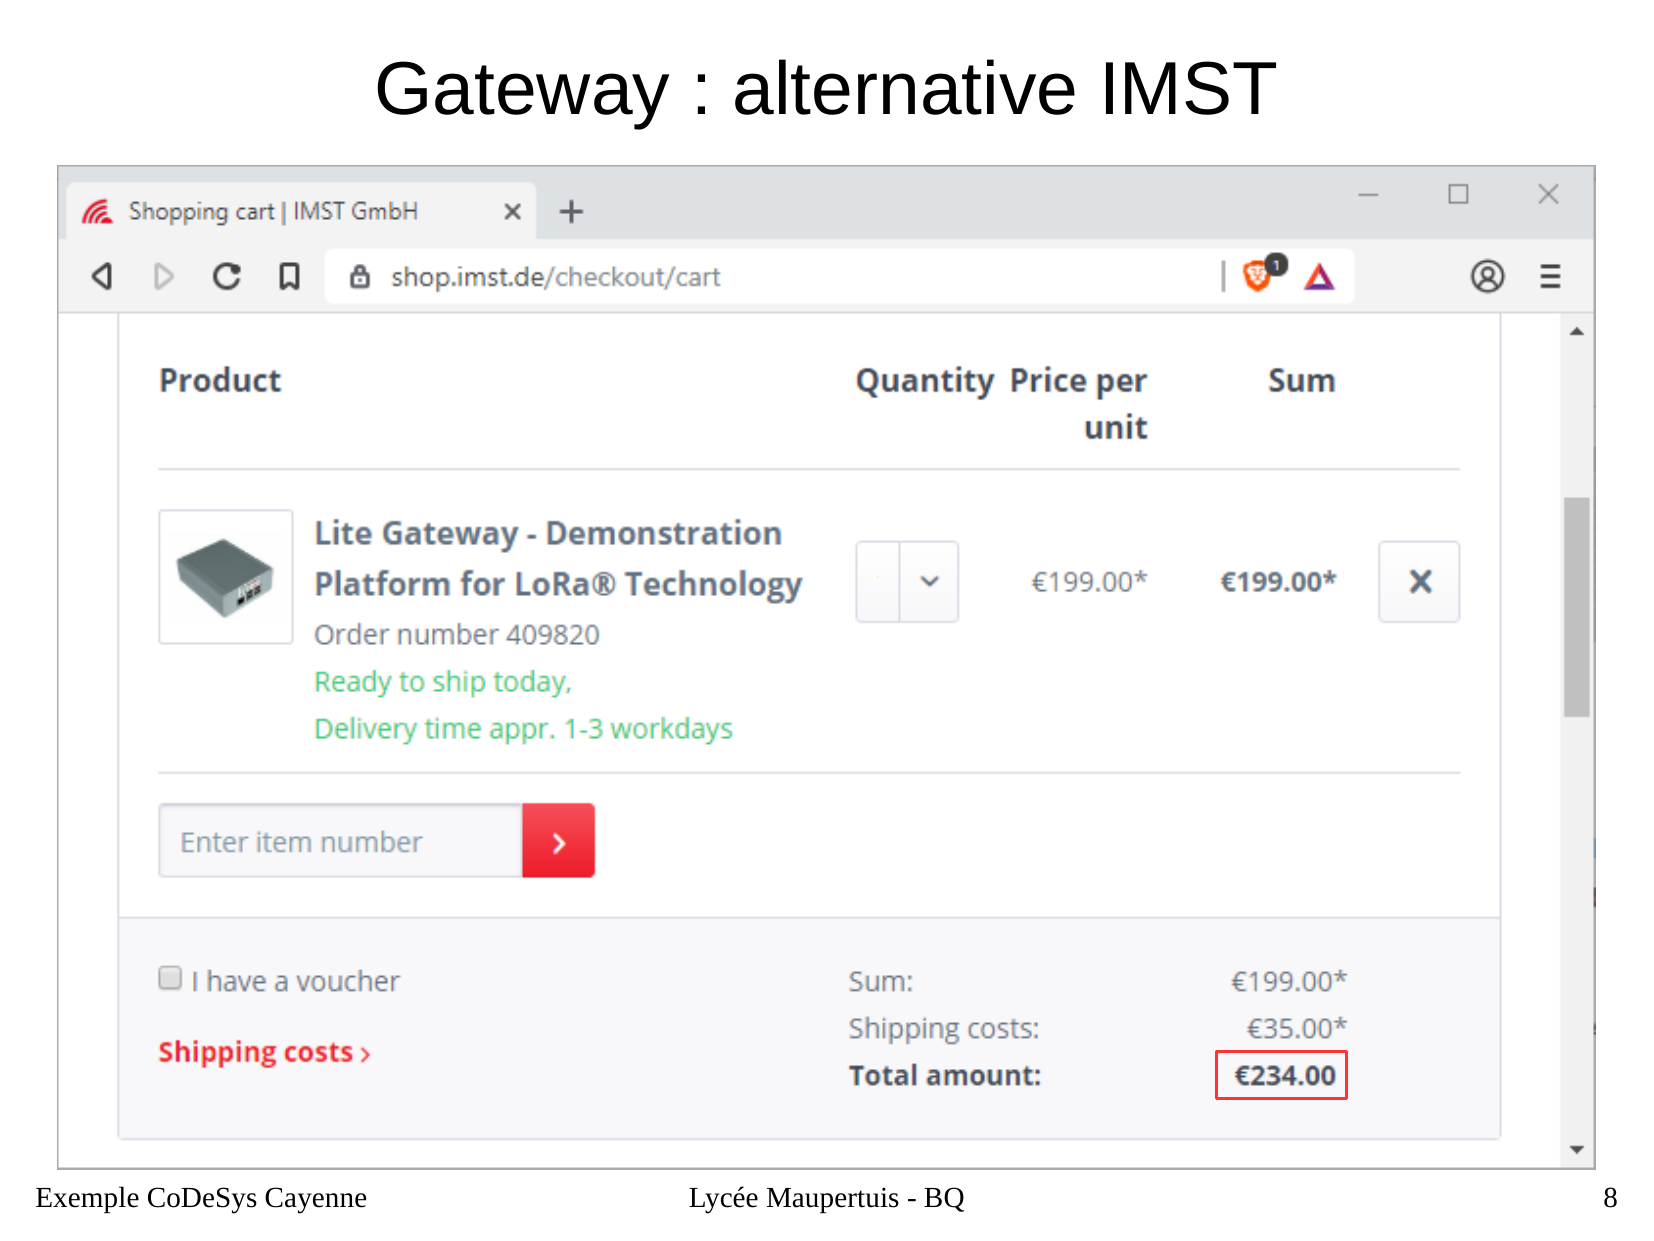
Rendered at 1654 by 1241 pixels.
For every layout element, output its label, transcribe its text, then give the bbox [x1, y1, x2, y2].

title Gateway : alternative IMST [35, 35, 1619, 142]
picture [57, 165, 1596, 1170]
